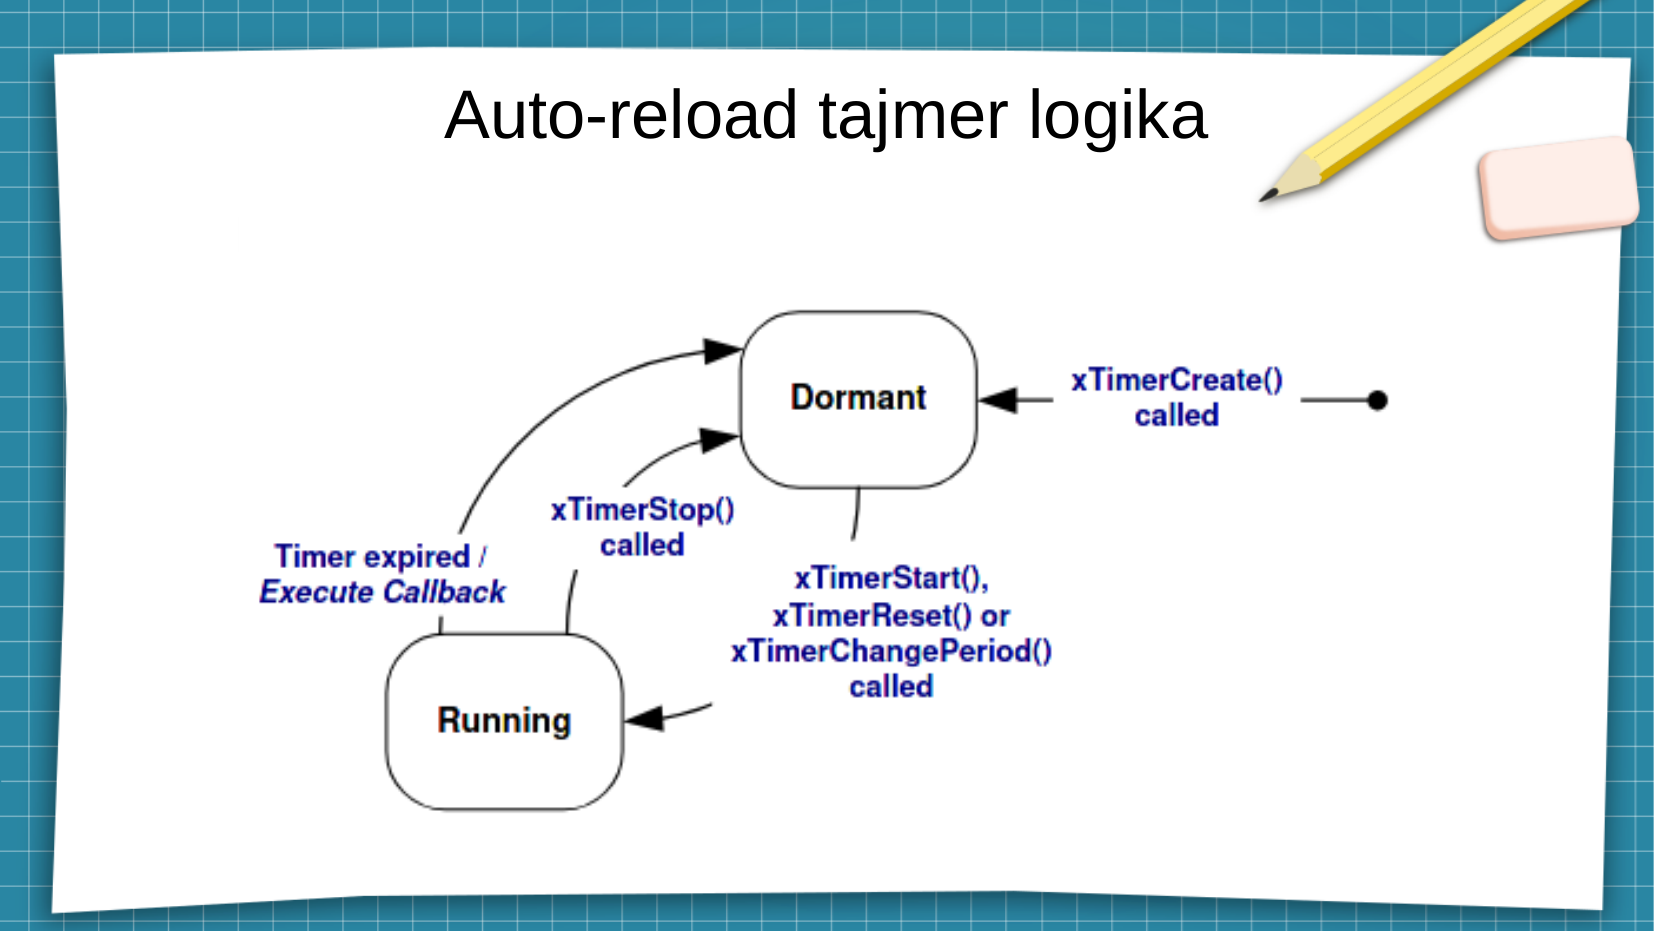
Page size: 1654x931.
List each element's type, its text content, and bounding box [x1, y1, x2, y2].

title Auto-reload tajmer logika [82, 37, 1571, 193]
picture [0, 0, 1654, 931]
